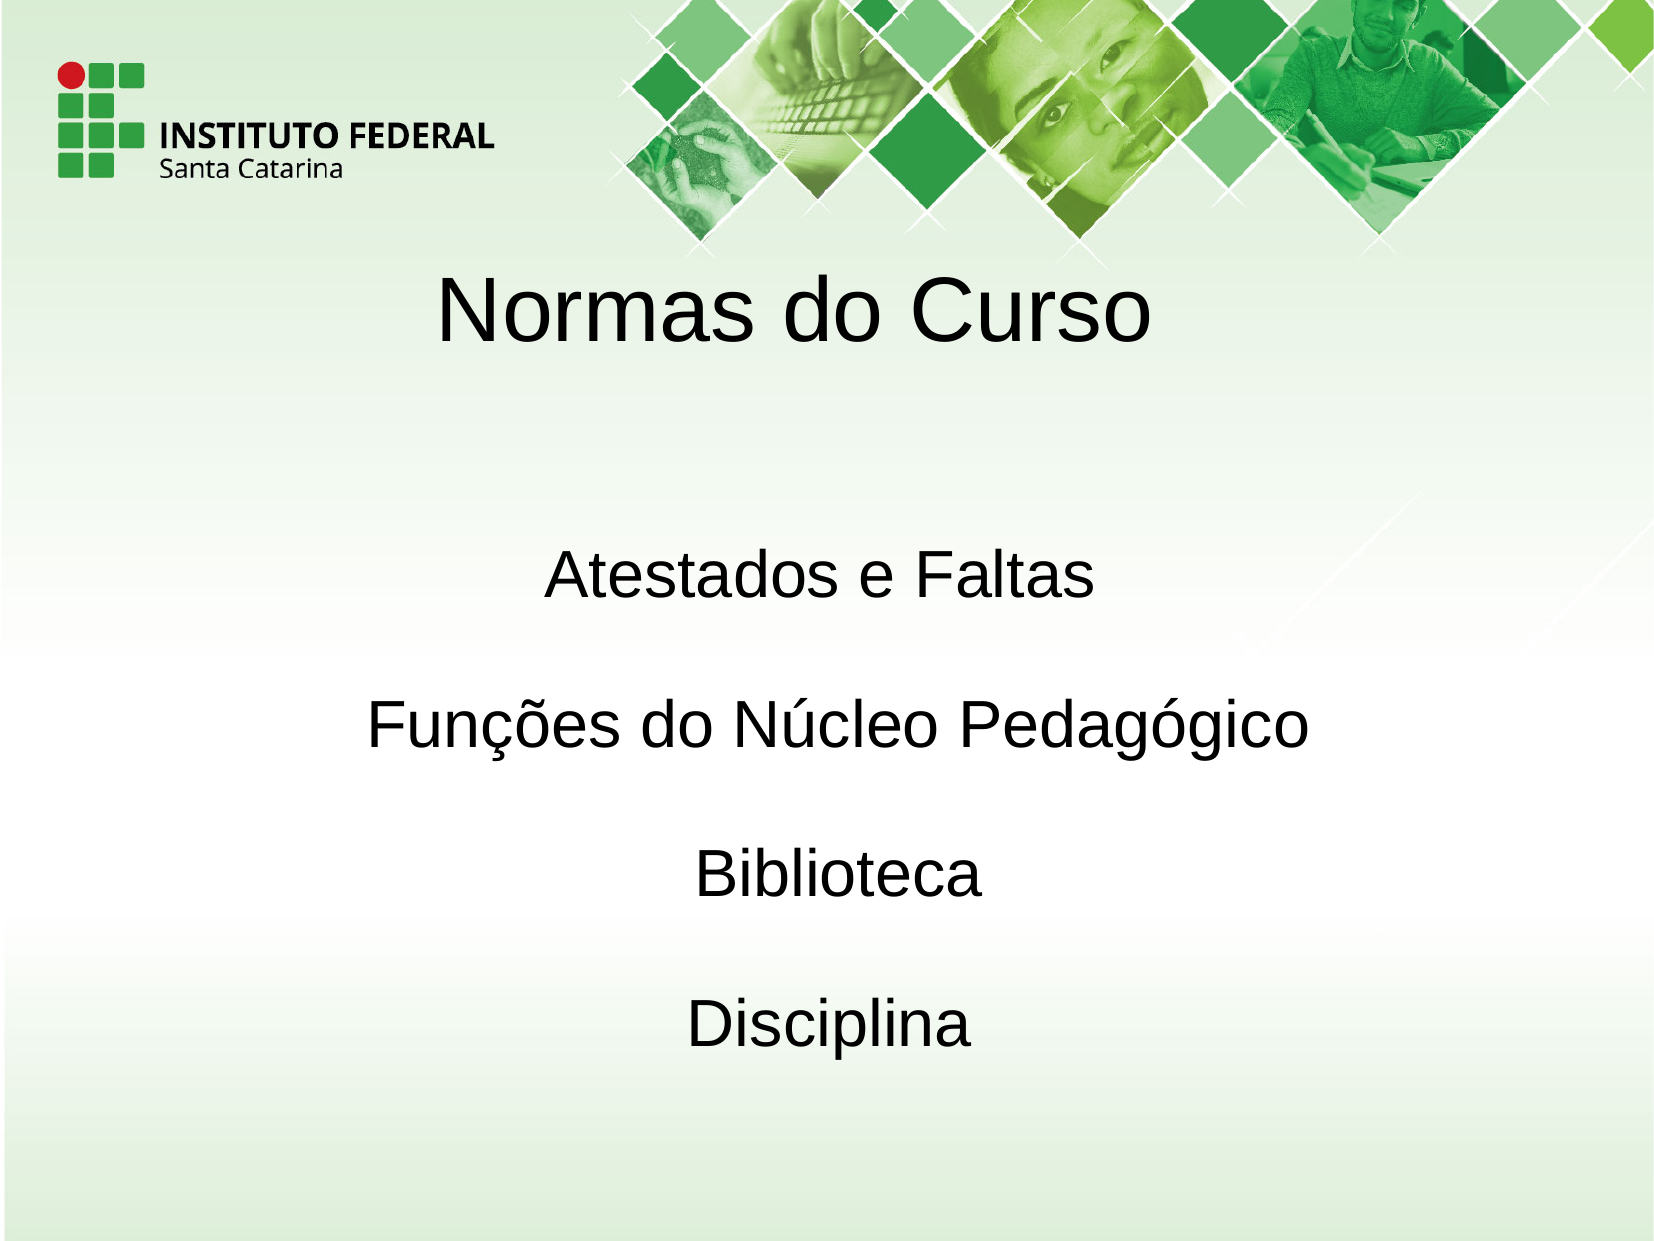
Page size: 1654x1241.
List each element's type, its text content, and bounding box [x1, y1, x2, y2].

title Normas do Curso [47, 206, 1595, 414]
picture [1, 0, 1654, 1241]
subtitle Atestados e Faltas Funções do Núcleo Pedagógico Biblioteca Disciplina [129, 366, 1548, 1232]
